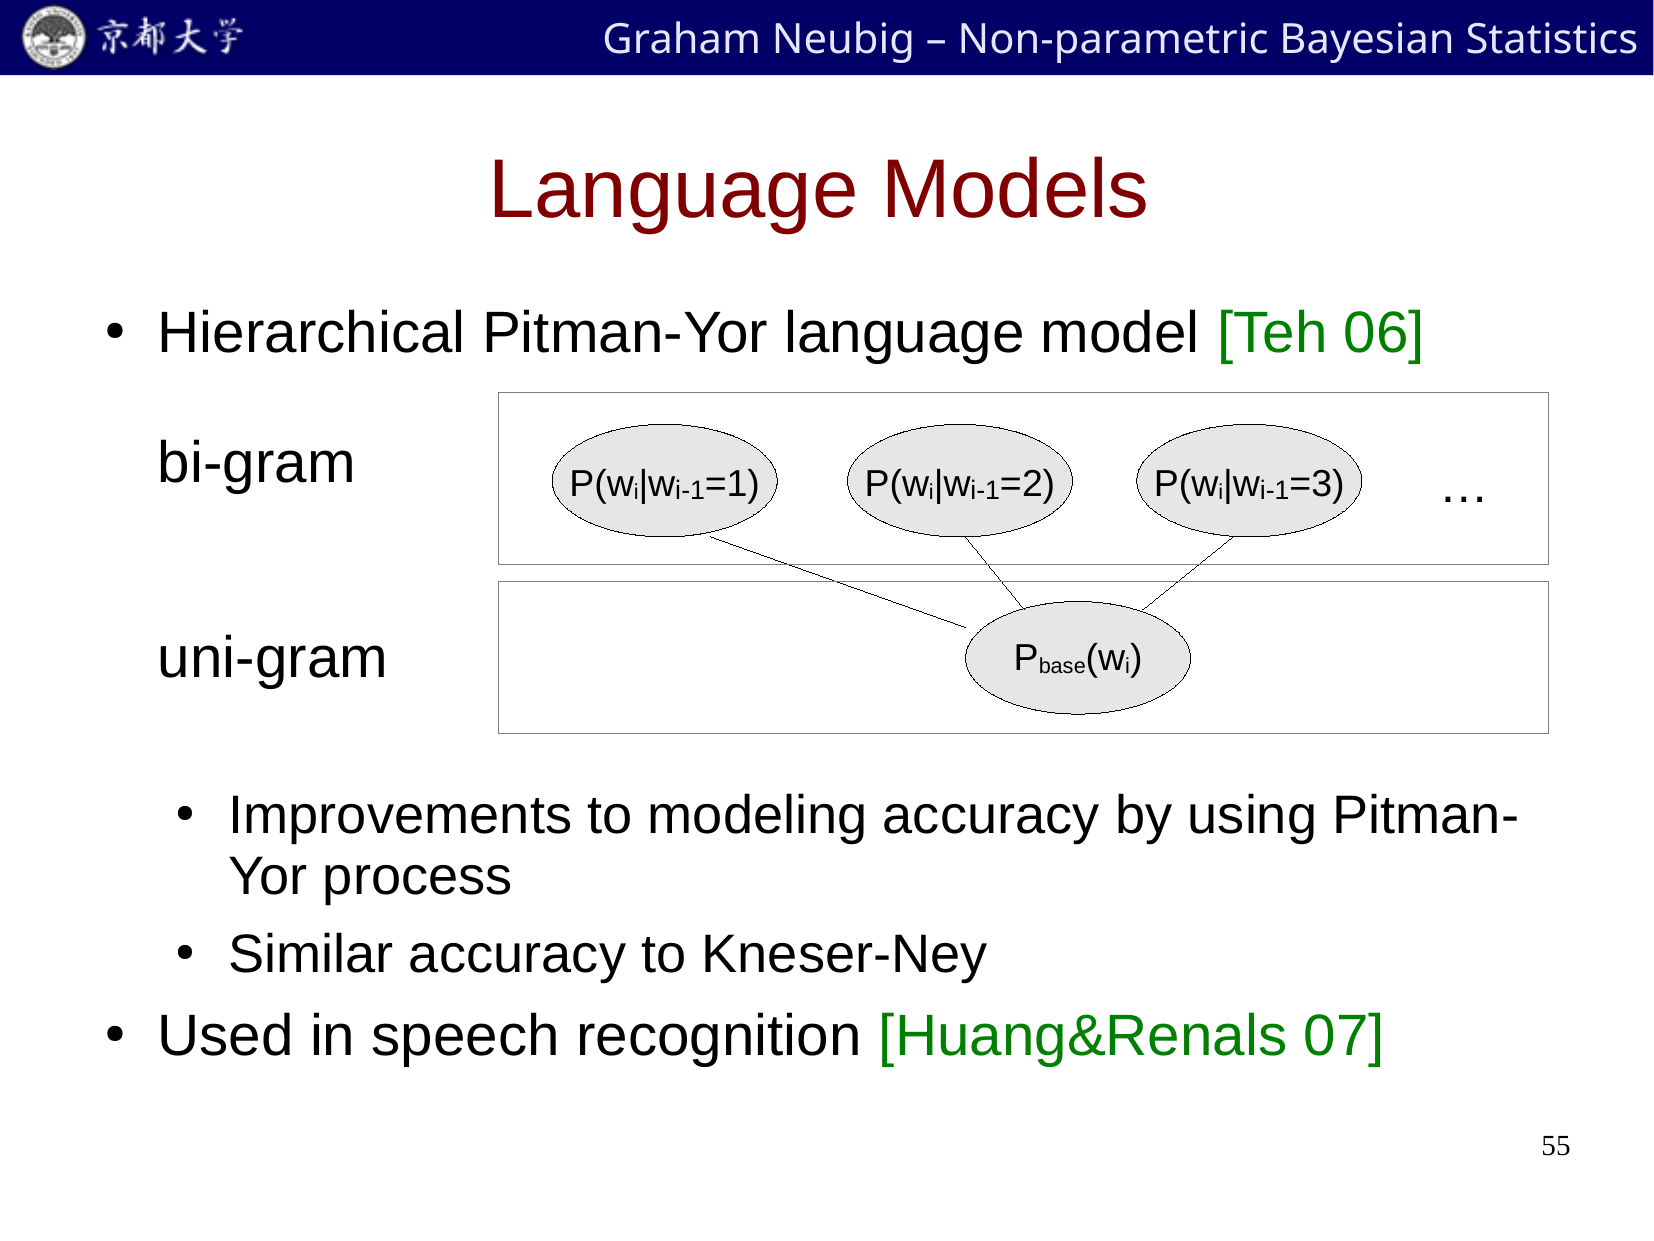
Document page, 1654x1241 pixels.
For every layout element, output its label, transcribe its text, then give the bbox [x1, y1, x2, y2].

text_box P(wi|wi-1=2) [847, 424, 1073, 537]
picture [0, 0, 247, 70]
text_box … [1424, 450, 1504, 524]
text_box P(wi|wi-1=1) [552, 424, 778, 537]
text_box P(wi|wi-1=3) [1136, 424, 1362, 537]
title Language Models [75, 100, 1564, 277]
text_box Pbase(wi) [965, 601, 1191, 715]
list Hierarchical Pitman-Yor language model [Teh 06] bi-gram uni-gram Improvements to modeling accuracy by using Pitman-Yor process Similar accuracy to Kneser-Ney Used in speech recognition [Huang&Renals 07] [86, 300, 1576, 1104]
